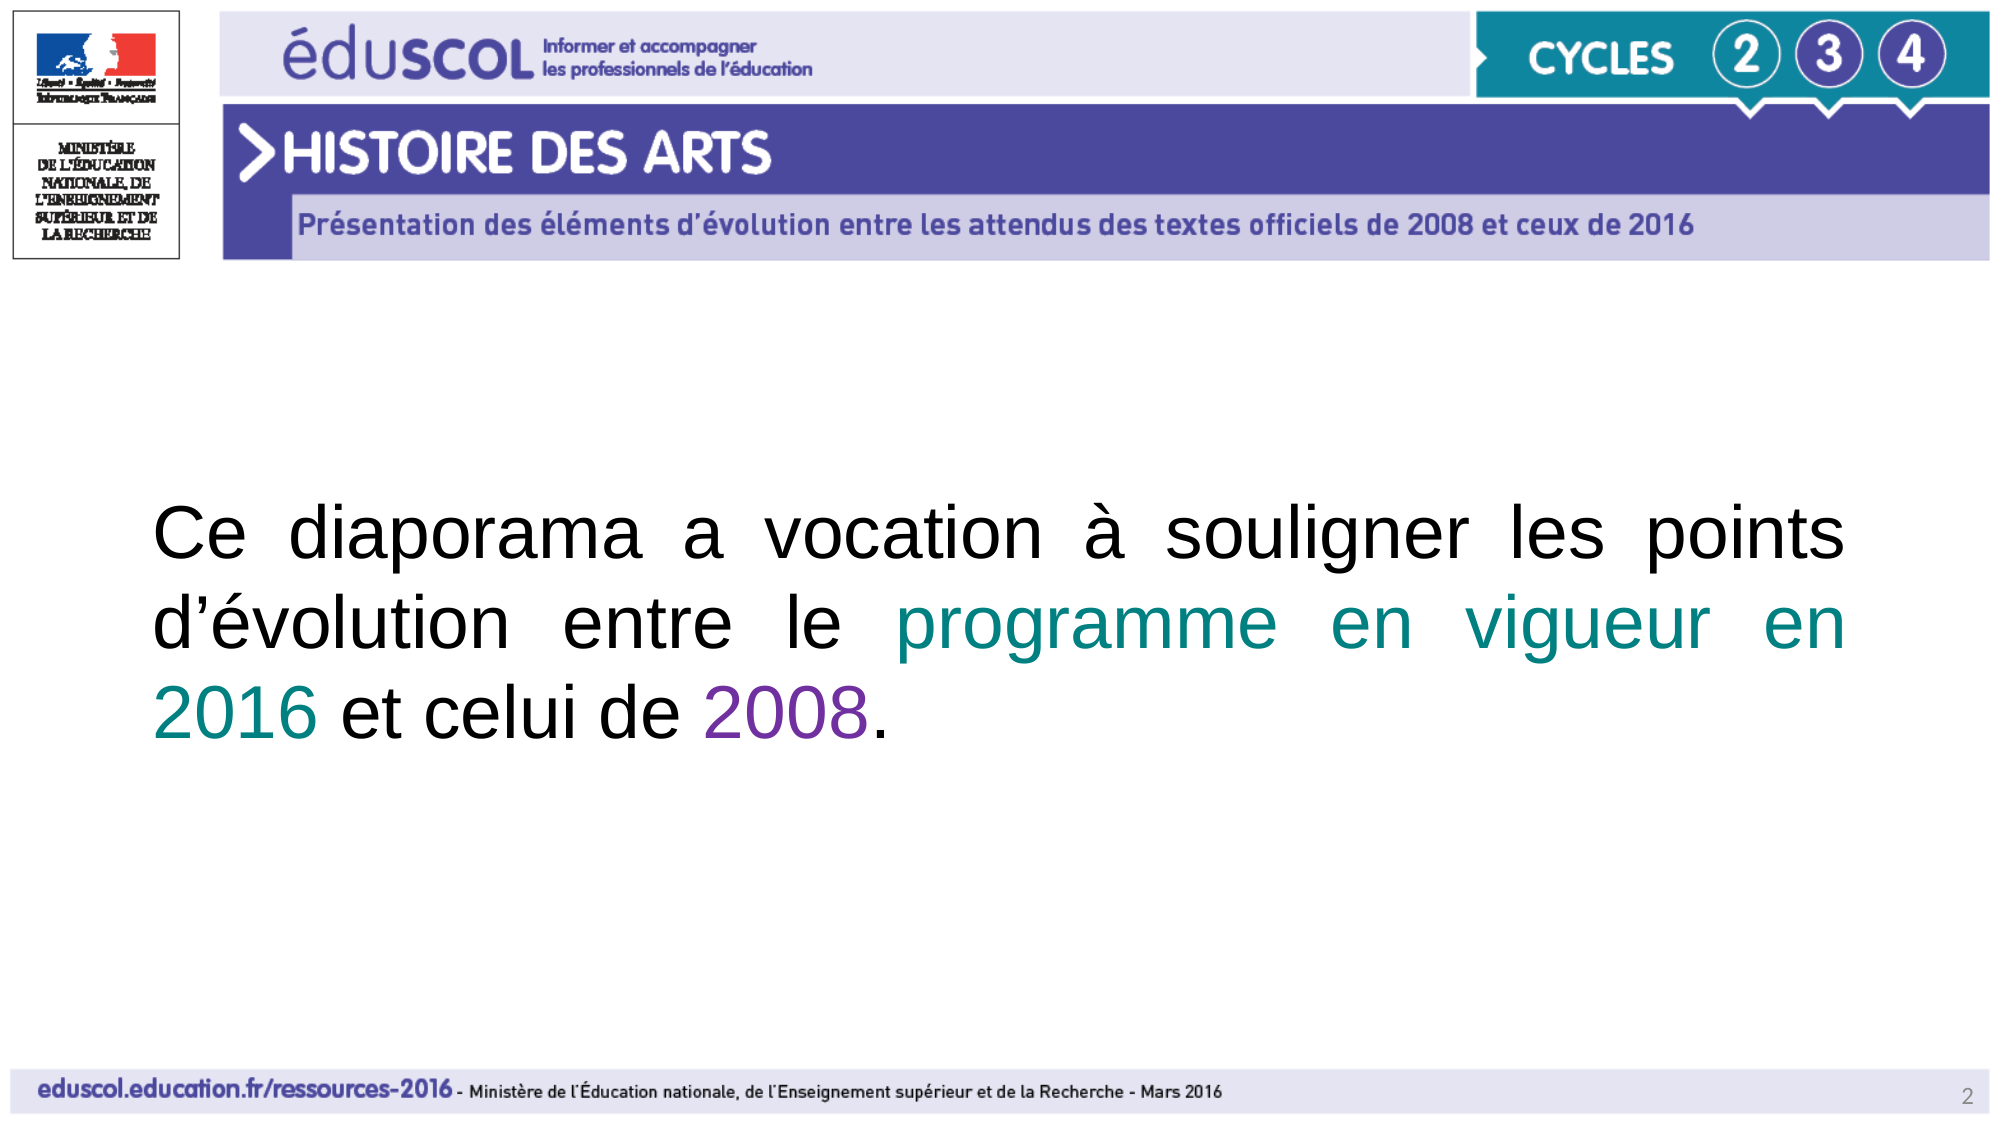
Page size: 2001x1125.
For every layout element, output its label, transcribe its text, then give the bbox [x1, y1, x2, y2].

picture [0, 0, 2000, 271]
list Ce diaporama a vocation à souligner les points d’évolution entre le programme en vigueur en 2016 et celui de 2008. [137, 476, 1863, 763]
slide_number <numéro> [1918, 1065, 1990, 1125]
picture [0, 1058, 2000, 1125]
